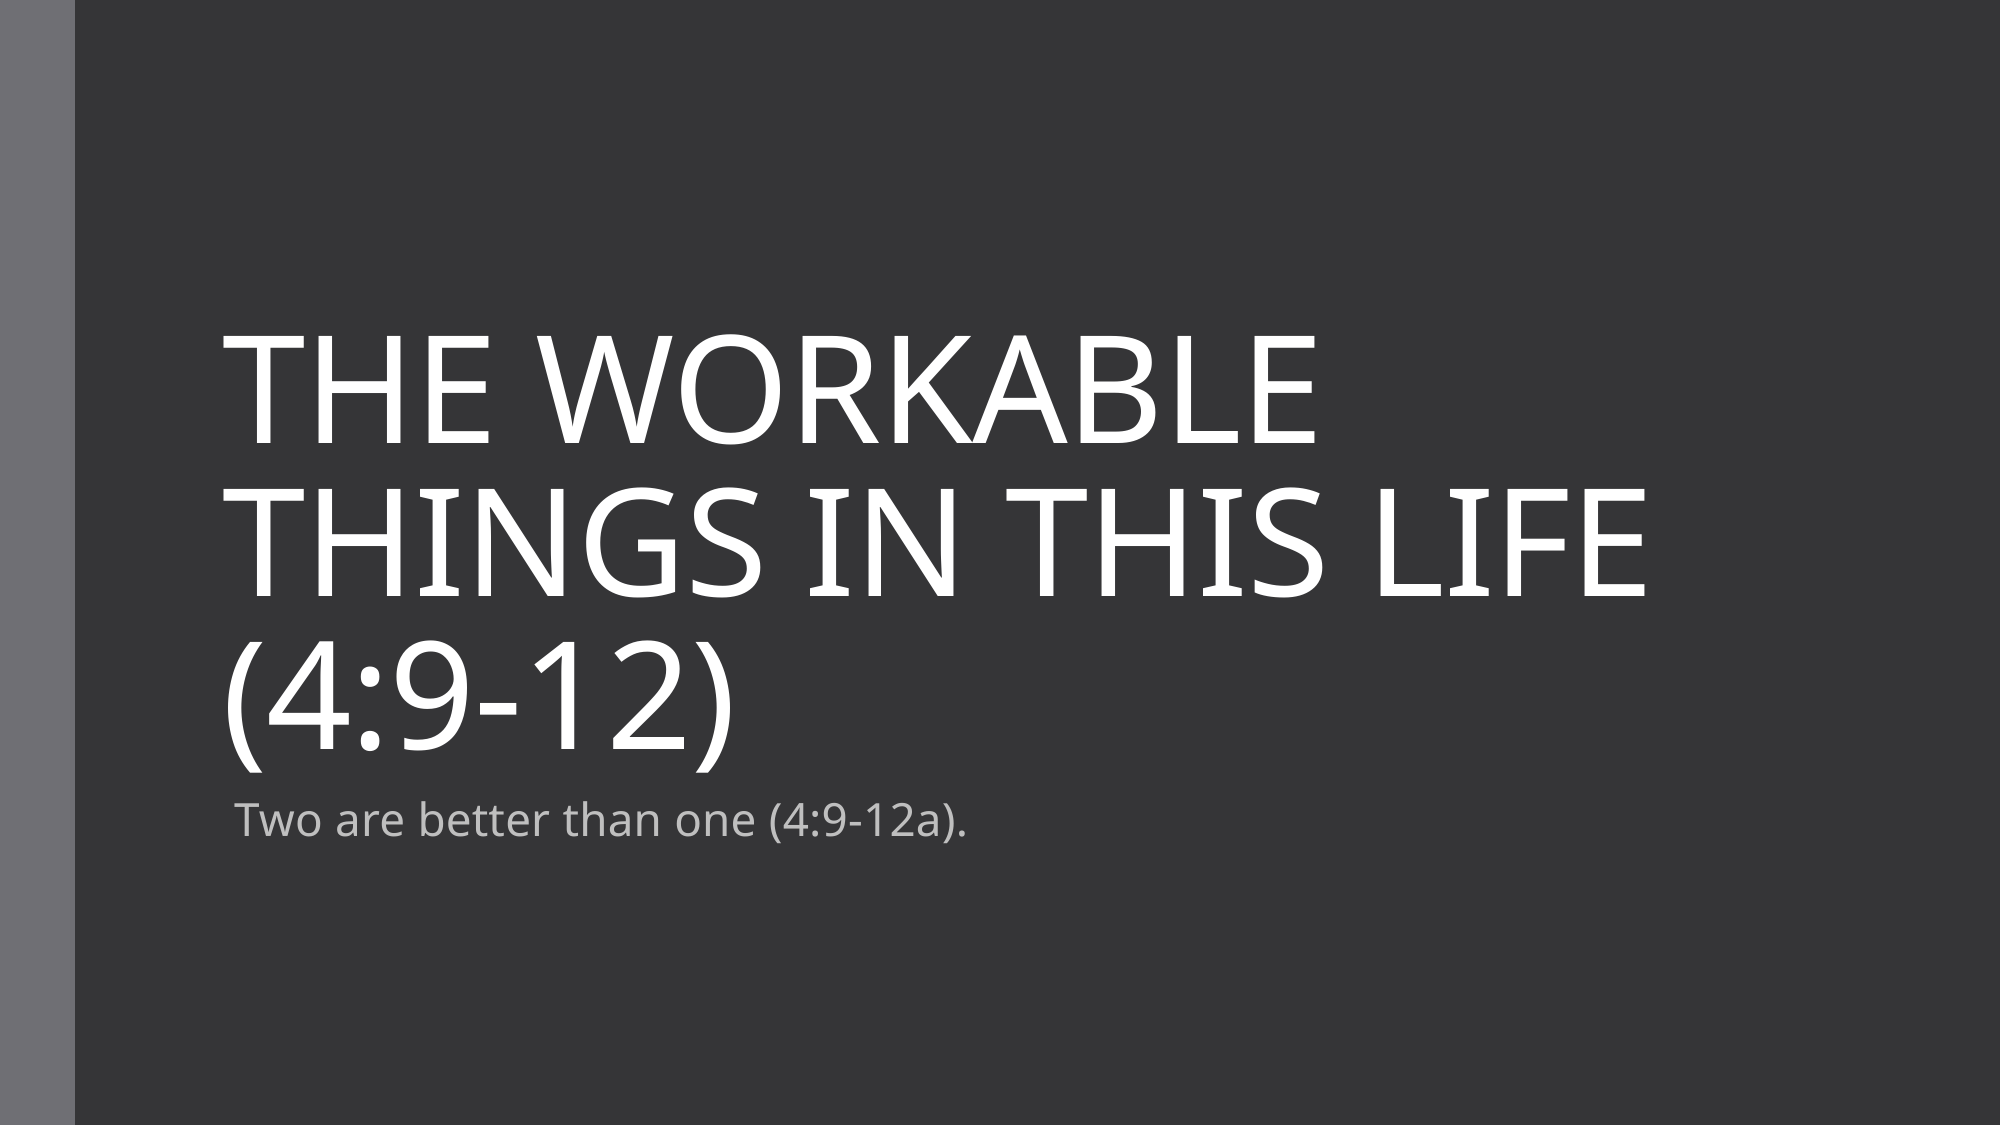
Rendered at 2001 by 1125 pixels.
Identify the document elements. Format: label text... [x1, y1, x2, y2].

title THE WORKABLE THINGS IN THIS LIFE (4:9-12) [206, 124, 1752, 787]
subtitle Two are better than one (4:9-12a). [206, 787, 1752, 1066]
